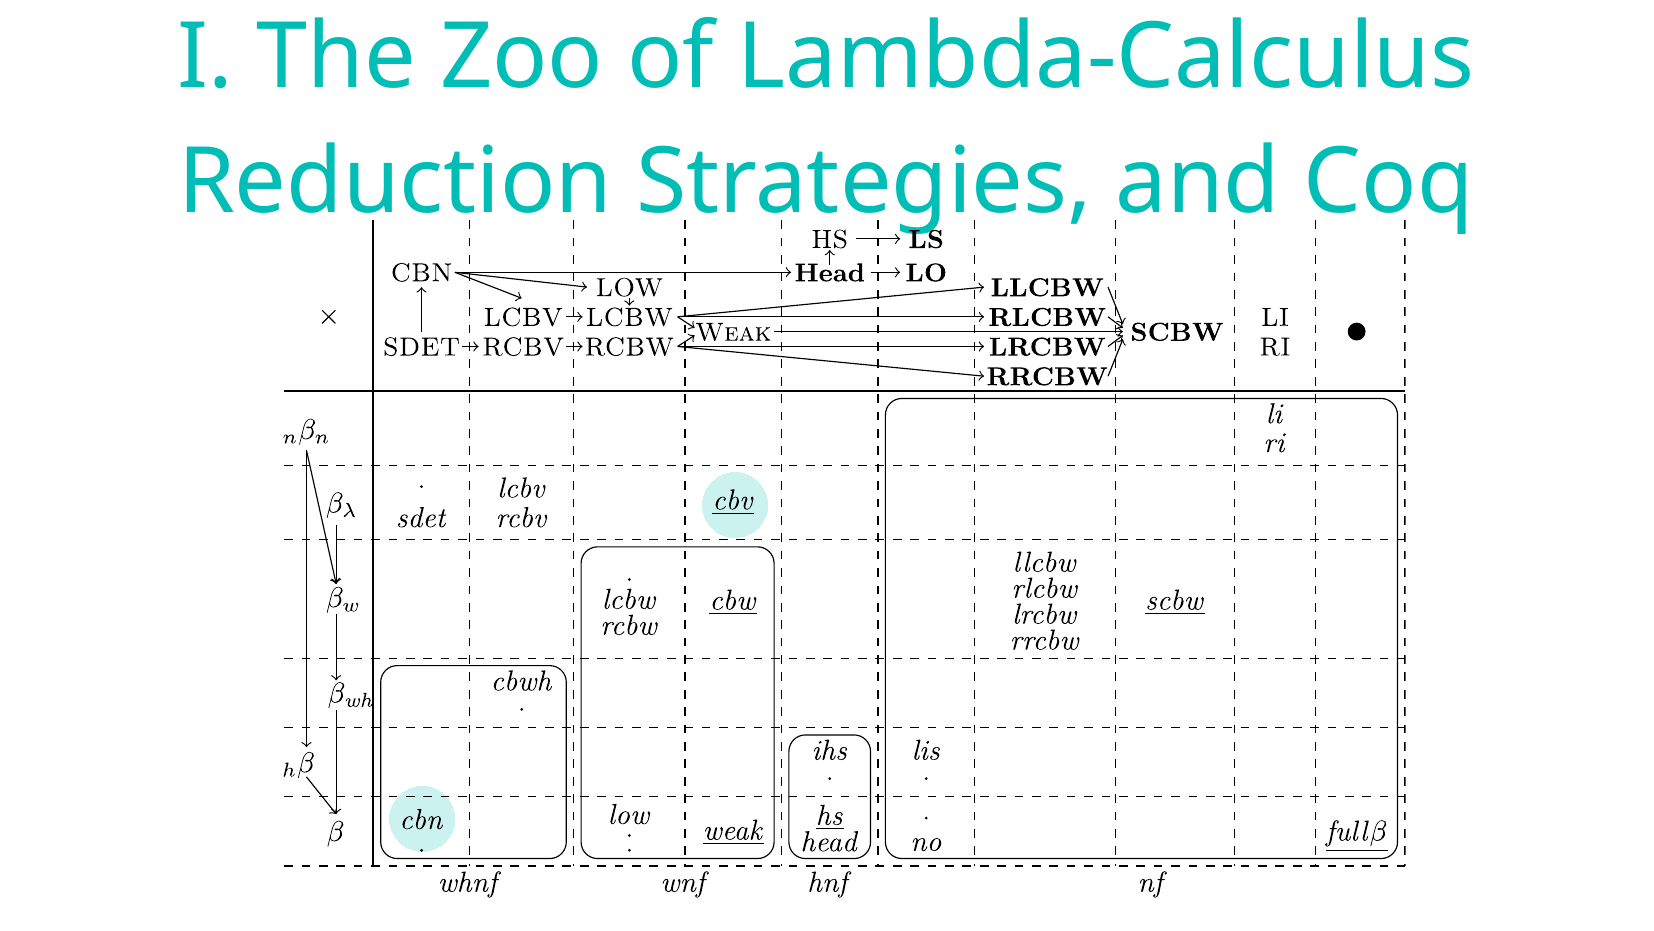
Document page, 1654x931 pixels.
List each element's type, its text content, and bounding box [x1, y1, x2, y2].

title I. The Zoo of Lambda-Calculus Reduction Strategies, and Coq [82, 22, 1571, 207]
picture [283, 220, 1406, 898]
